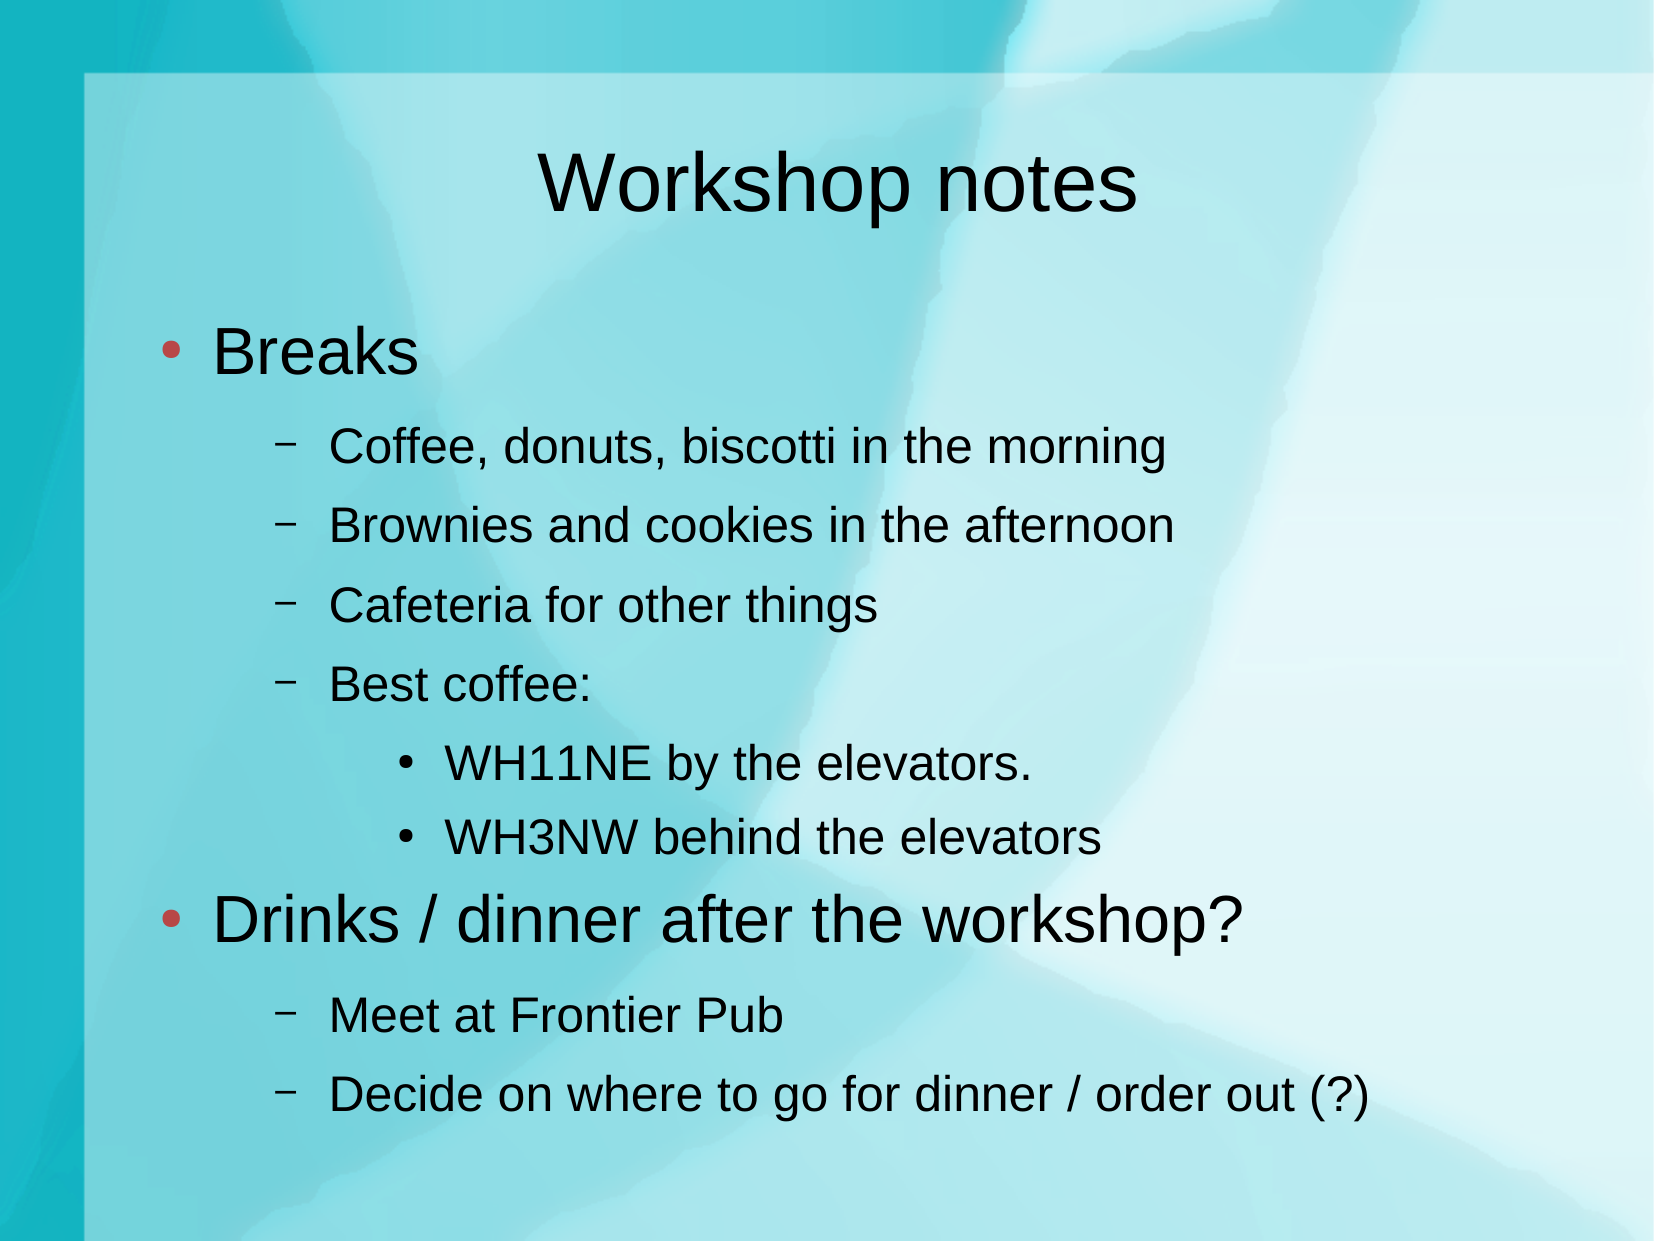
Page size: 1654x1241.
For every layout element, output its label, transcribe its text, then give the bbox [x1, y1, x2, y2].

title Workshop notes [94, 78, 1583, 287]
picture [0, 0, 1654, 1241]
list Breaks Coffee, donuts, biscotti in the morning Brownies and cookies in the afternoon Cafeteria for other things Best coffee: WH11NE by the elevators. WH3NW behind the elevators Drinks / dinner after the workshop? Meet at Frontier Pub Decide on where to go for dinner / order out (?) [141, 313, 1506, 1122]
